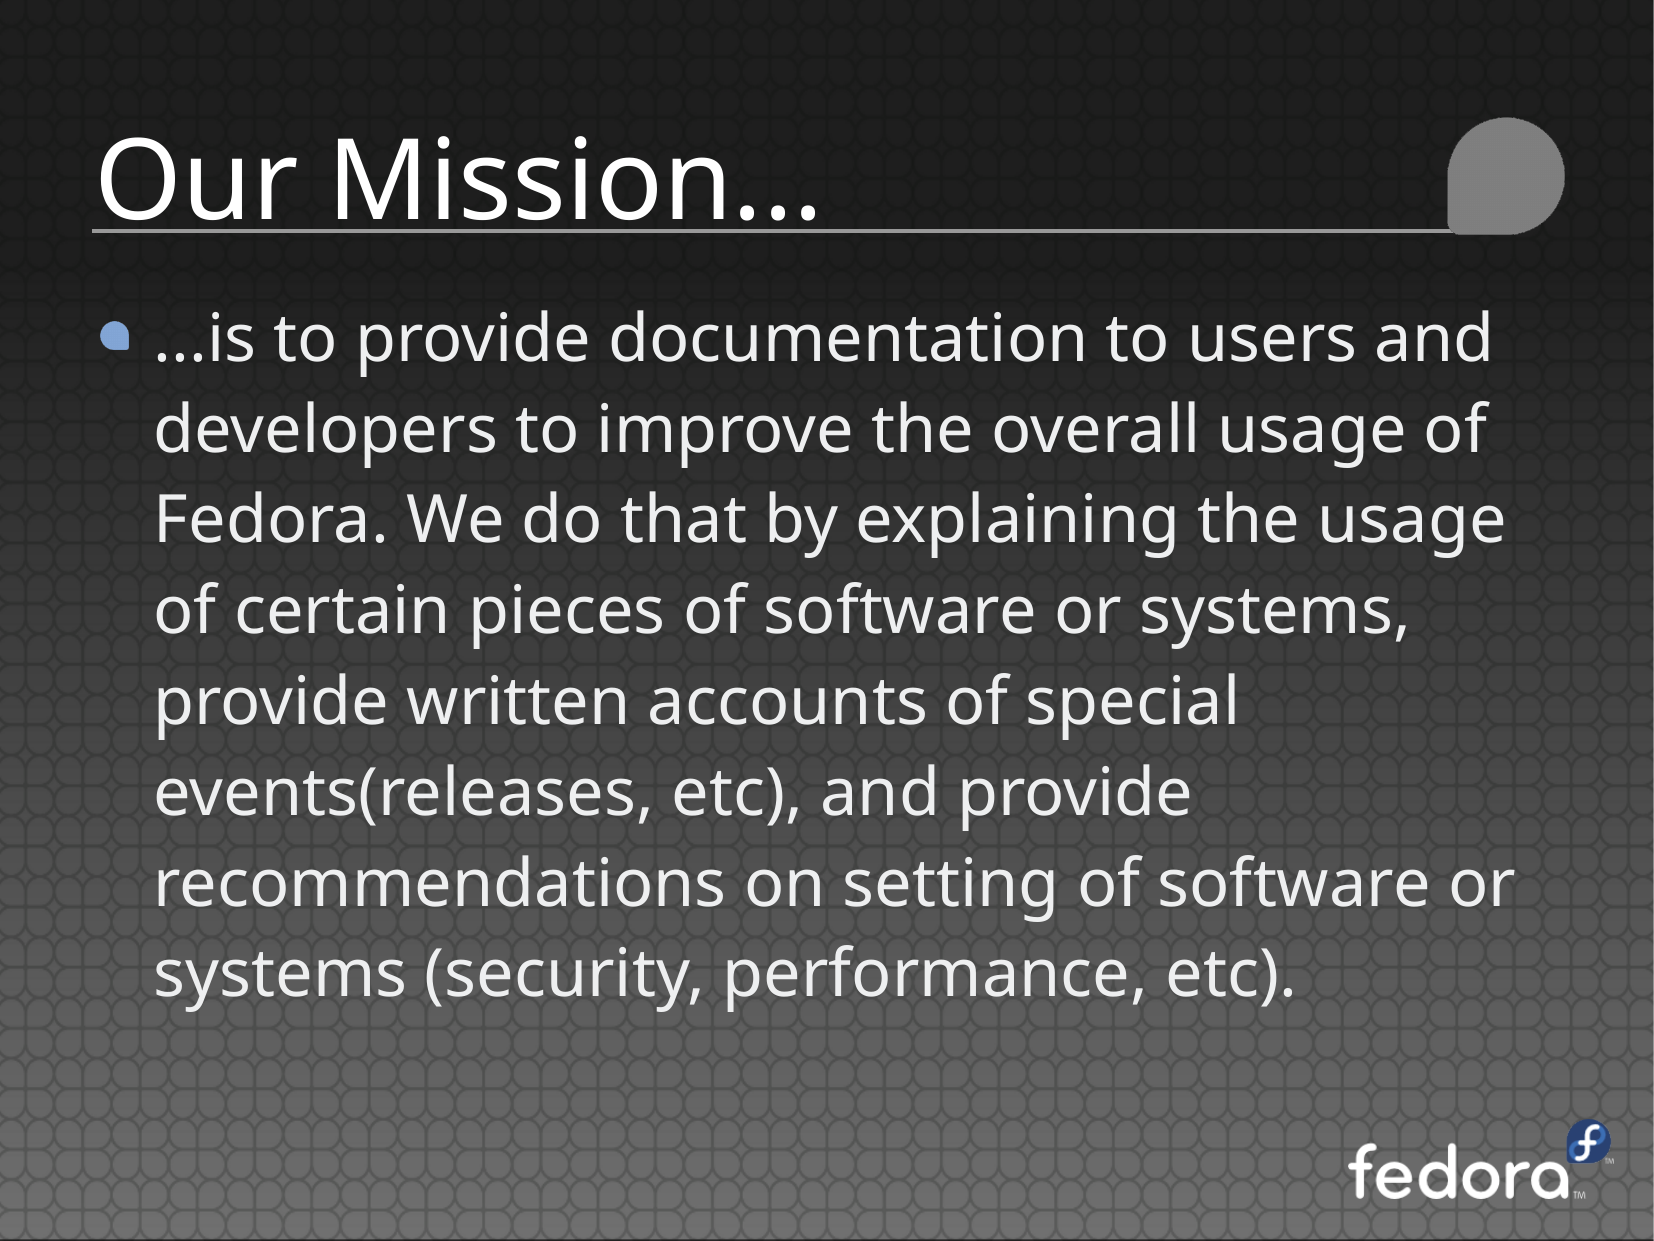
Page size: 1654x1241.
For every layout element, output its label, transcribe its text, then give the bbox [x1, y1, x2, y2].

list ...is to provide documentation to users and developers to improve the overall usage of Fedora. We do that by explaining the usage of certain pieces of software or systems, provide written accounts of special events(releases, etc), and provide recommendations on setting of software or systems (security, performance, etc). [82, 290, 1571, 1094]
picture [0, 0, 1654, 1241]
title Our Mission... [94, 100, 1426, 251]
